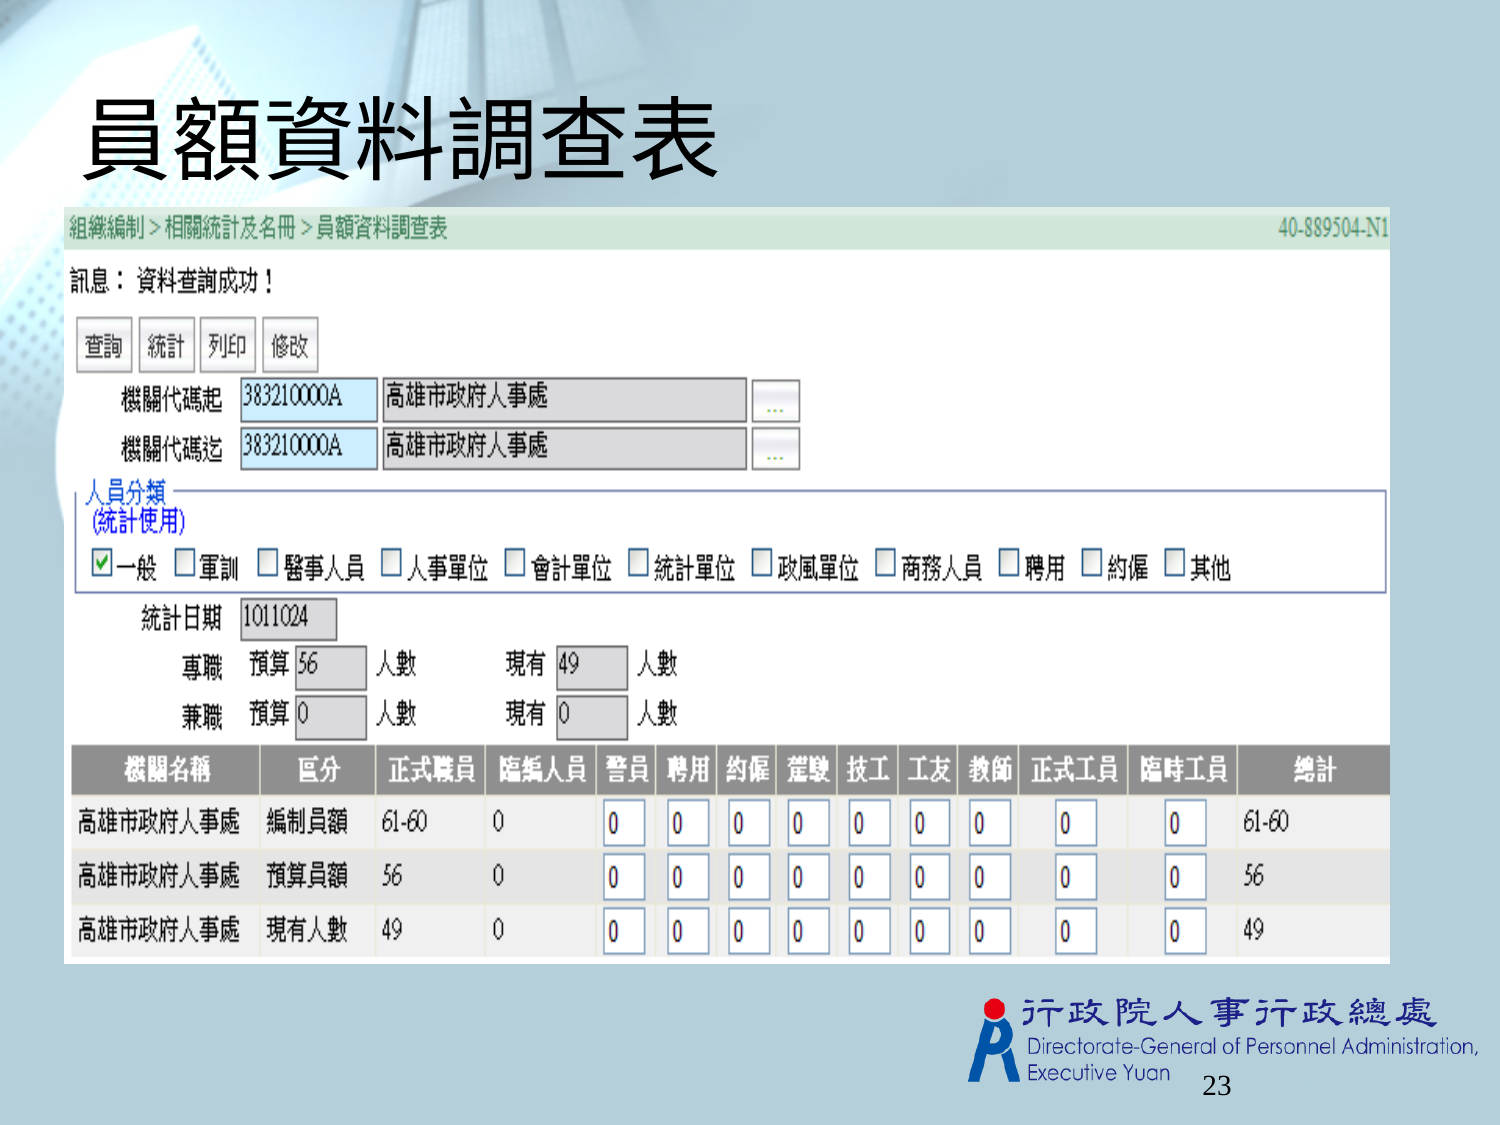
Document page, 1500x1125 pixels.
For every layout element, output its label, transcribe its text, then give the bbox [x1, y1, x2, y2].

title 員額資料調查表 [64, 42, 1388, 207]
text_box [1187, 1058, 1500, 1124]
picture [64, 208, 1390, 965]
